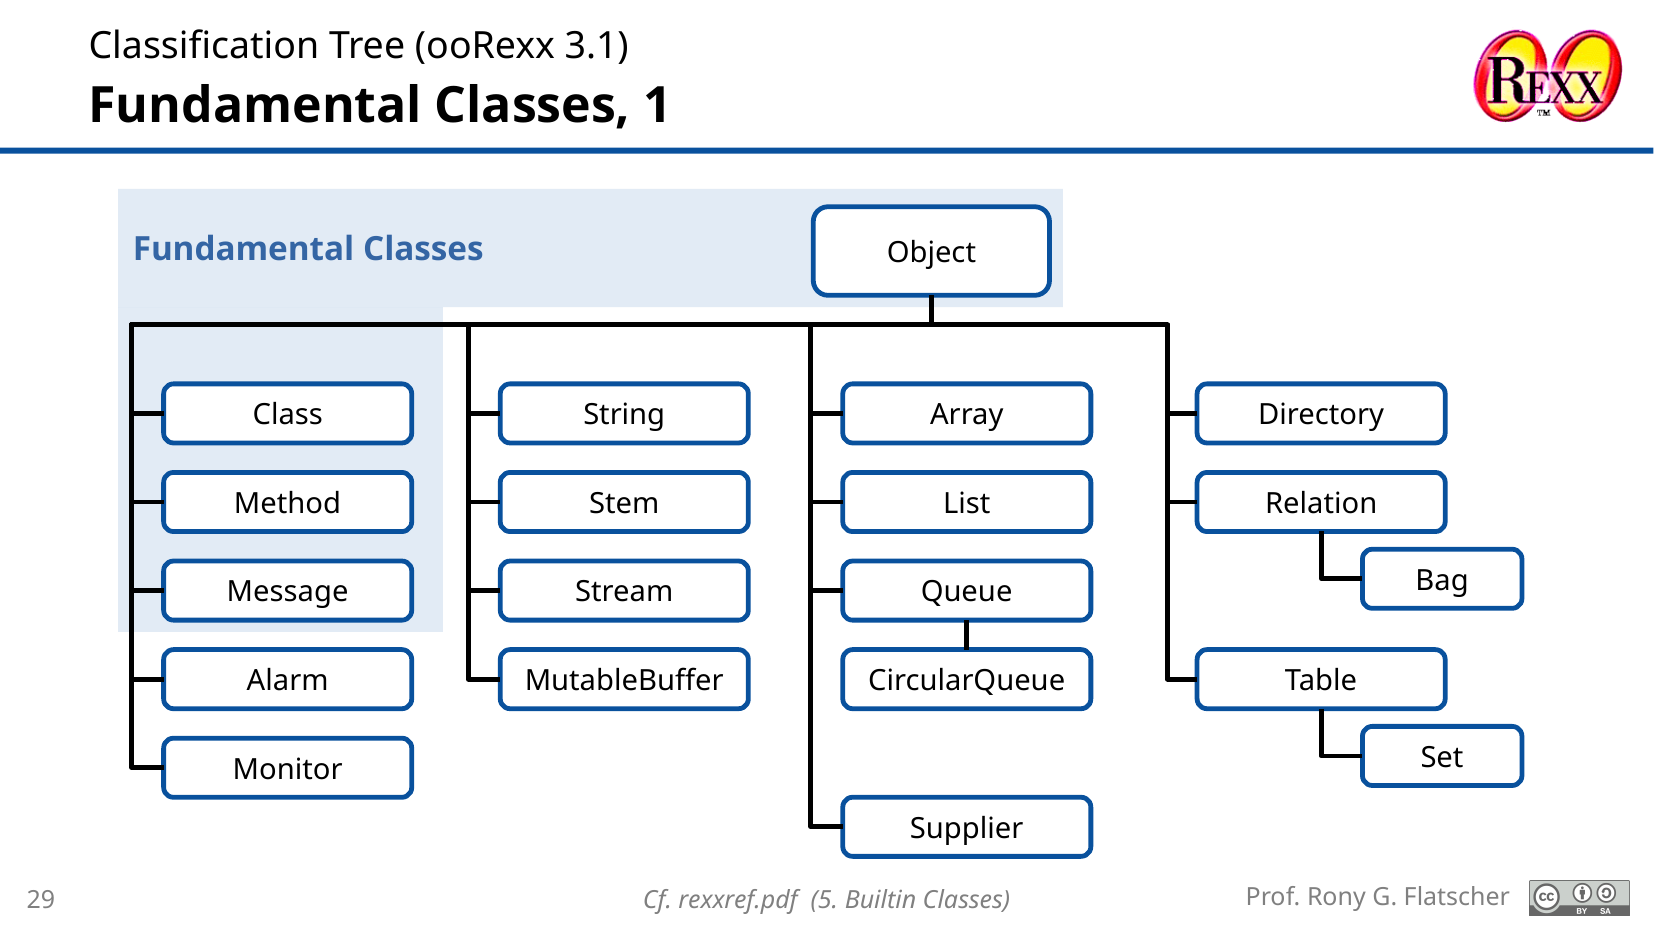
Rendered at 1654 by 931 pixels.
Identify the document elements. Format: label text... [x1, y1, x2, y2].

text_box List [842, 472, 1091, 532]
text_box String [500, 383, 749, 443]
text_box Method [163, 472, 412, 532]
text_box [118, 308, 443, 632]
text_box Object [813, 206, 1050, 296]
title Fundamental Classes, 1 [29, 59, 1654, 148]
text_box Class [163, 383, 412, 443]
text_box Fundamental Classes [118, 188, 1063, 308]
text_box [137, 327, 443, 632]
text_box Monitor [163, 738, 412, 798]
text_box Table [1197, 649, 1446, 709]
text_box Stem [500, 472, 749, 532]
text_box CircularQueue [842, 649, 1091, 709]
text_box Array [842, 383, 1091, 443]
title Classification Tree (ooRexx 3.1) [29, 0, 1654, 59]
text_box Alarm [163, 649, 412, 709]
text_box Stream [500, 561, 749, 621]
text_box Relation [1197, 472, 1446, 532]
text_box Message [163, 561, 412, 621]
text_box Supplier [842, 797, 1091, 857]
text_box Directory [1197, 383, 1446, 443]
text_box Bag [1362, 549, 1522, 609]
text_box MutableBuffer [500, 649, 749, 709]
text_box Cf. rexxref.pdf (5. Builtin Classes) [0, 874, 1654, 922]
text_box Queue [842, 561, 1091, 621]
text_box Set [1362, 726, 1522, 786]
